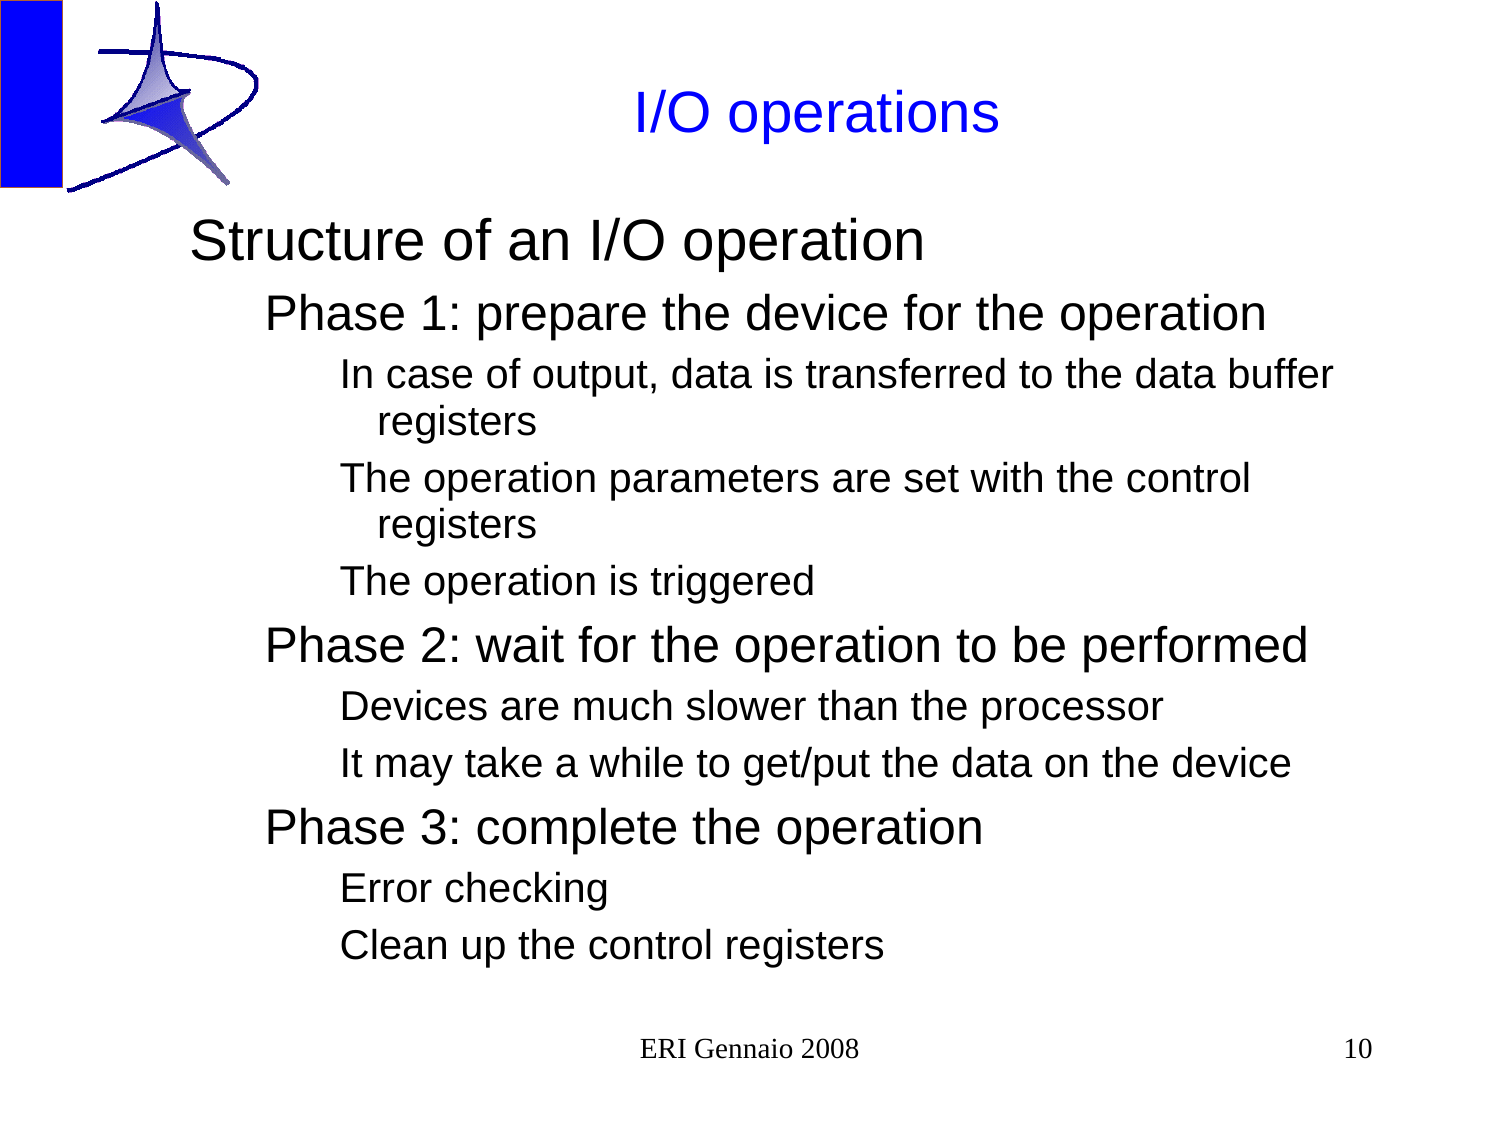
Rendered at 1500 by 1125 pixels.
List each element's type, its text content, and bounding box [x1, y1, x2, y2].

list Structure of an I/O operation Phase 1: prepare the device for the operation In case of output, data is transferred to the data buffer registers The operation parameters are set with the control registers The operation is triggered Phase 2: wait for the operation to be performed Devices are much slower than the processor It may take a while to get/put the data on the device Phase 3: complete the operation Error checking Clean up the control registers [174, 199, 1425, 1056]
picture [62, 0, 263, 197]
title I/O operations [174, 61, 1425, 164]
